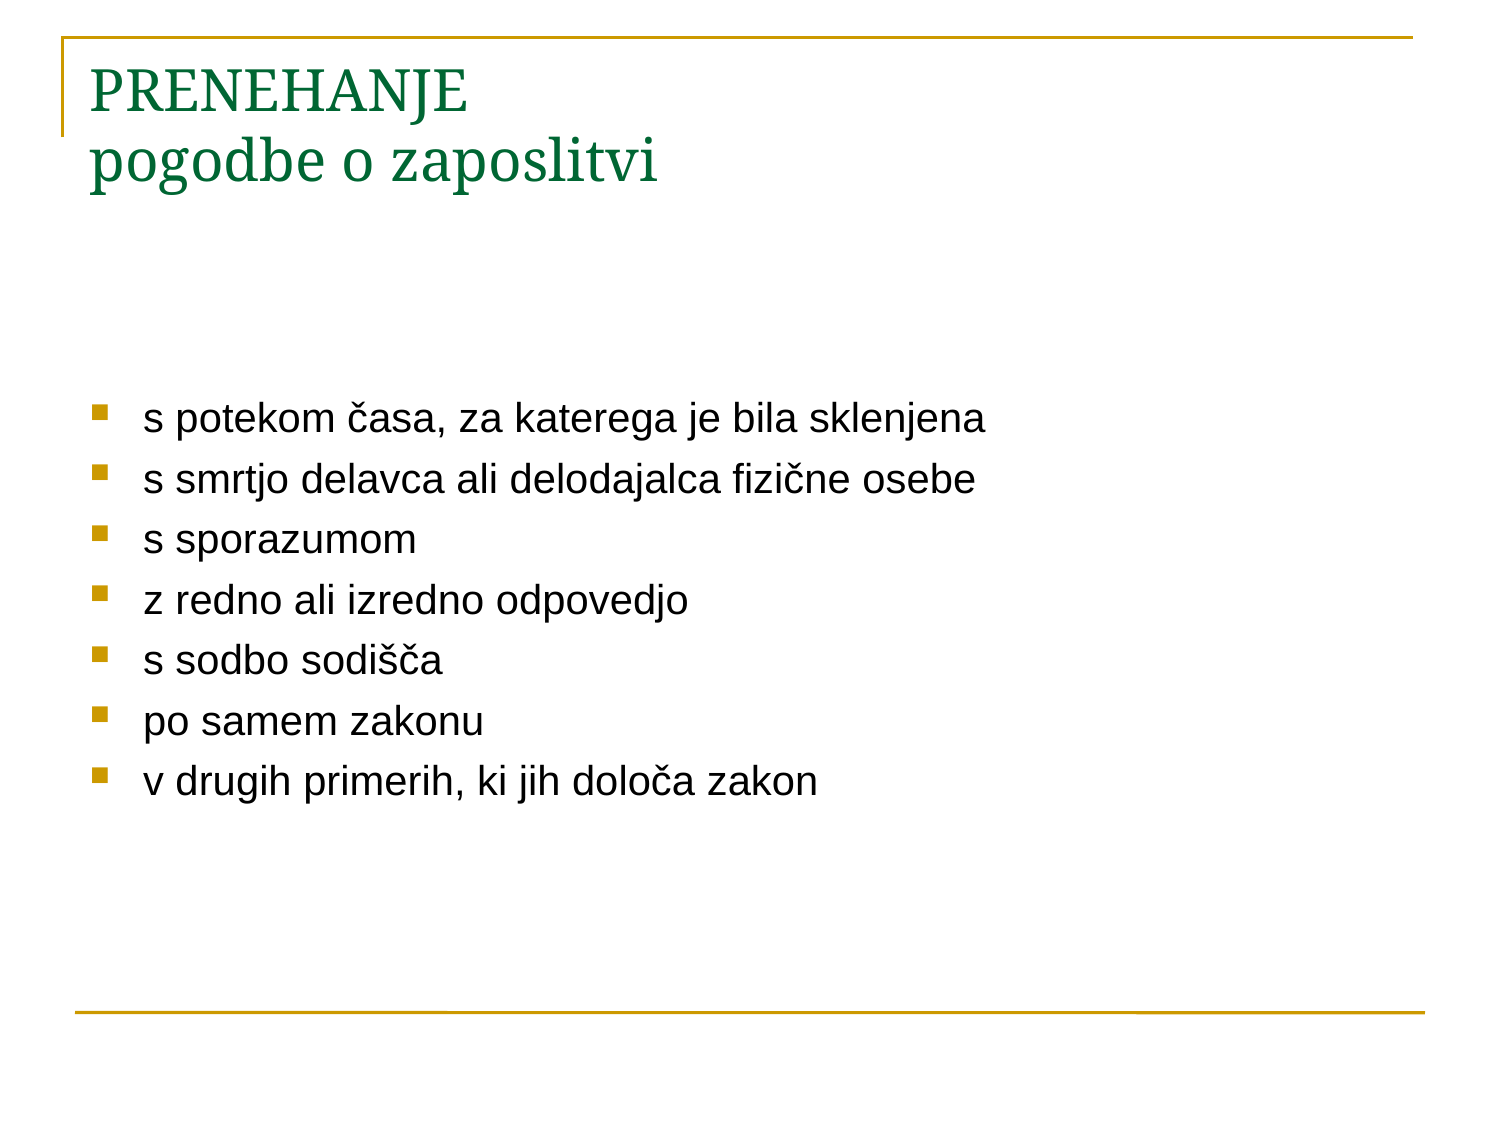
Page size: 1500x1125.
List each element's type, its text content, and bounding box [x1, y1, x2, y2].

title PRENEHANJE pogodbe o zaposlitvi [75, 45, 1426, 233]
list s potekom časa, za katerega je bila sklenjena s smrtjo delavca ali delodajalca fizične osebe s sporazumom z redno ali izredno odpovedjo s sodbo sodišča po samem zakonu v drugih primerih, ki jih določa zakon [75, 262, 1426, 1006]
